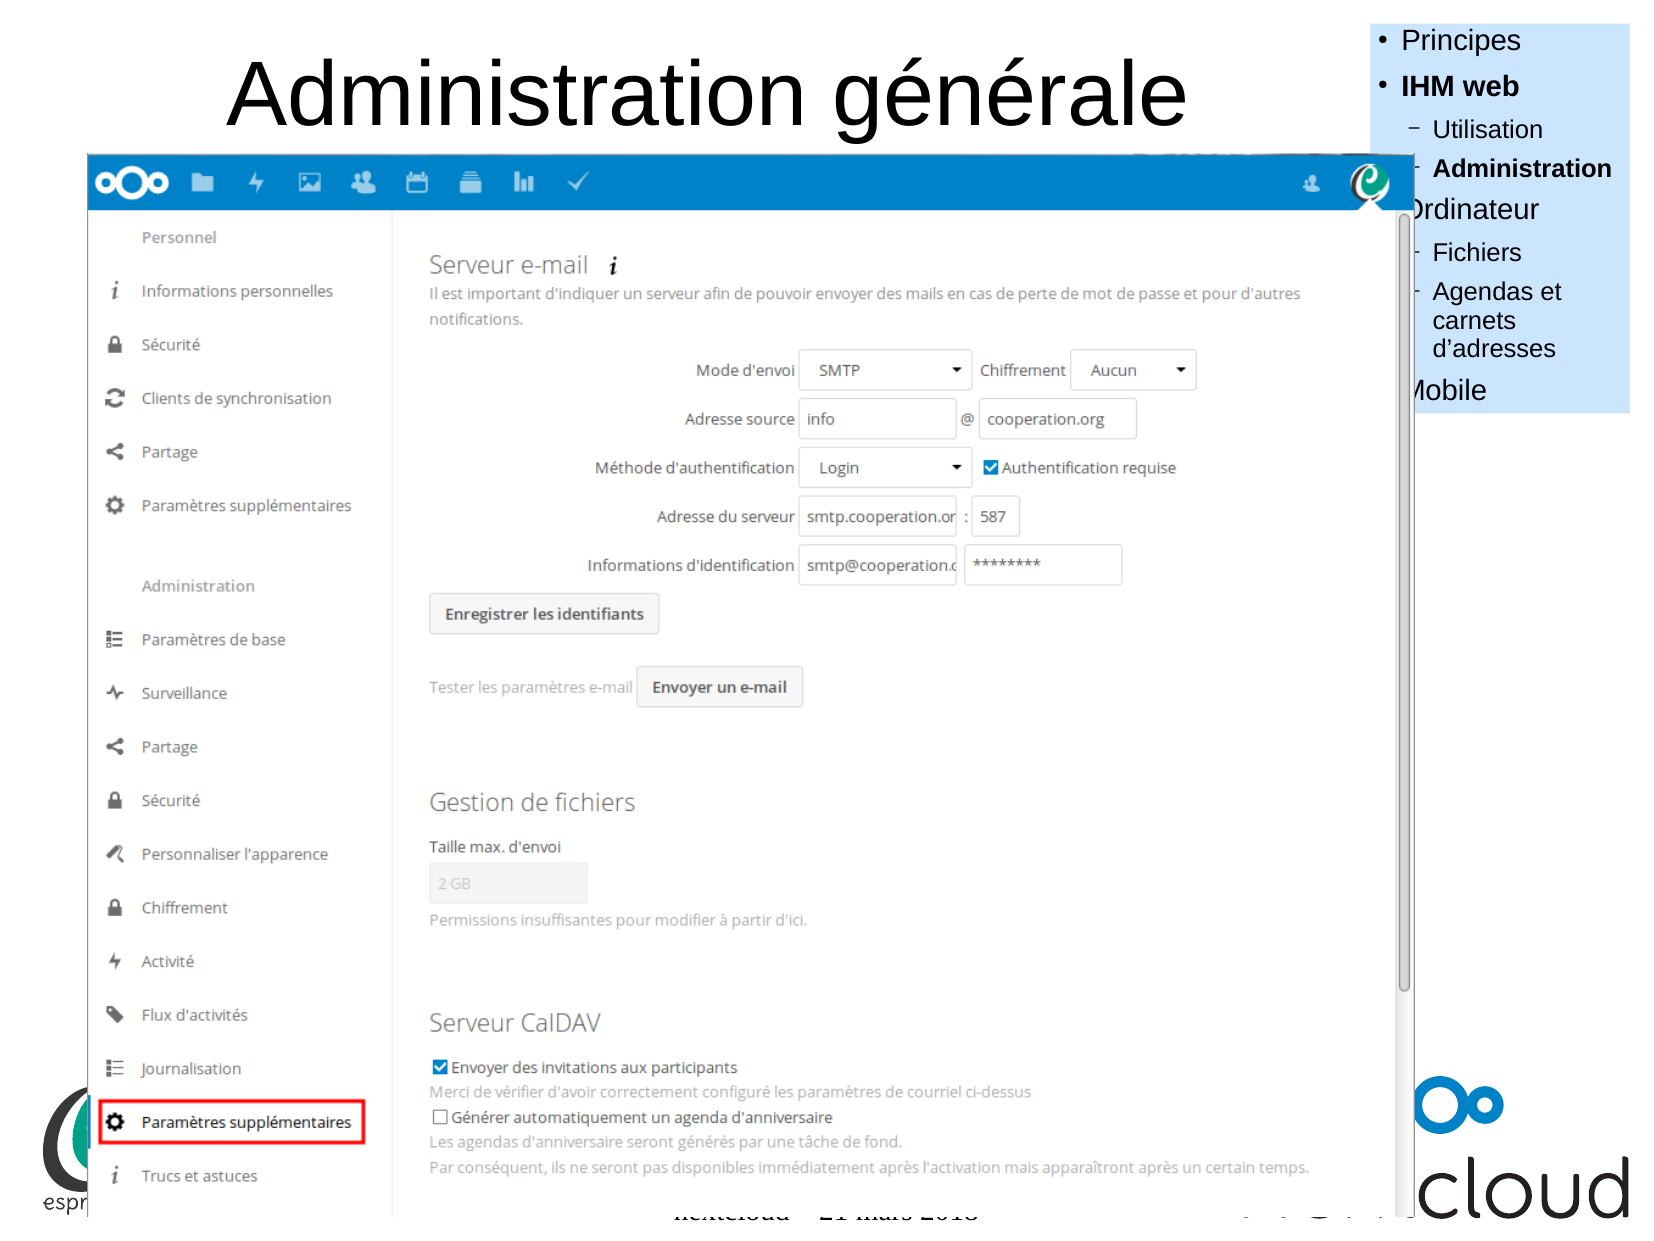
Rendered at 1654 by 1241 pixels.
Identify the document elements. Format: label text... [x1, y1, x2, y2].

title Administration générale [0, 0, 1453, 198]
picture [87, 153, 1415, 1217]
list Principes IHM web Utilisation Administration Ordinateur Fichiers Agendas et carnets d’adresses Mobile [1415, 23, 1630, 414]
